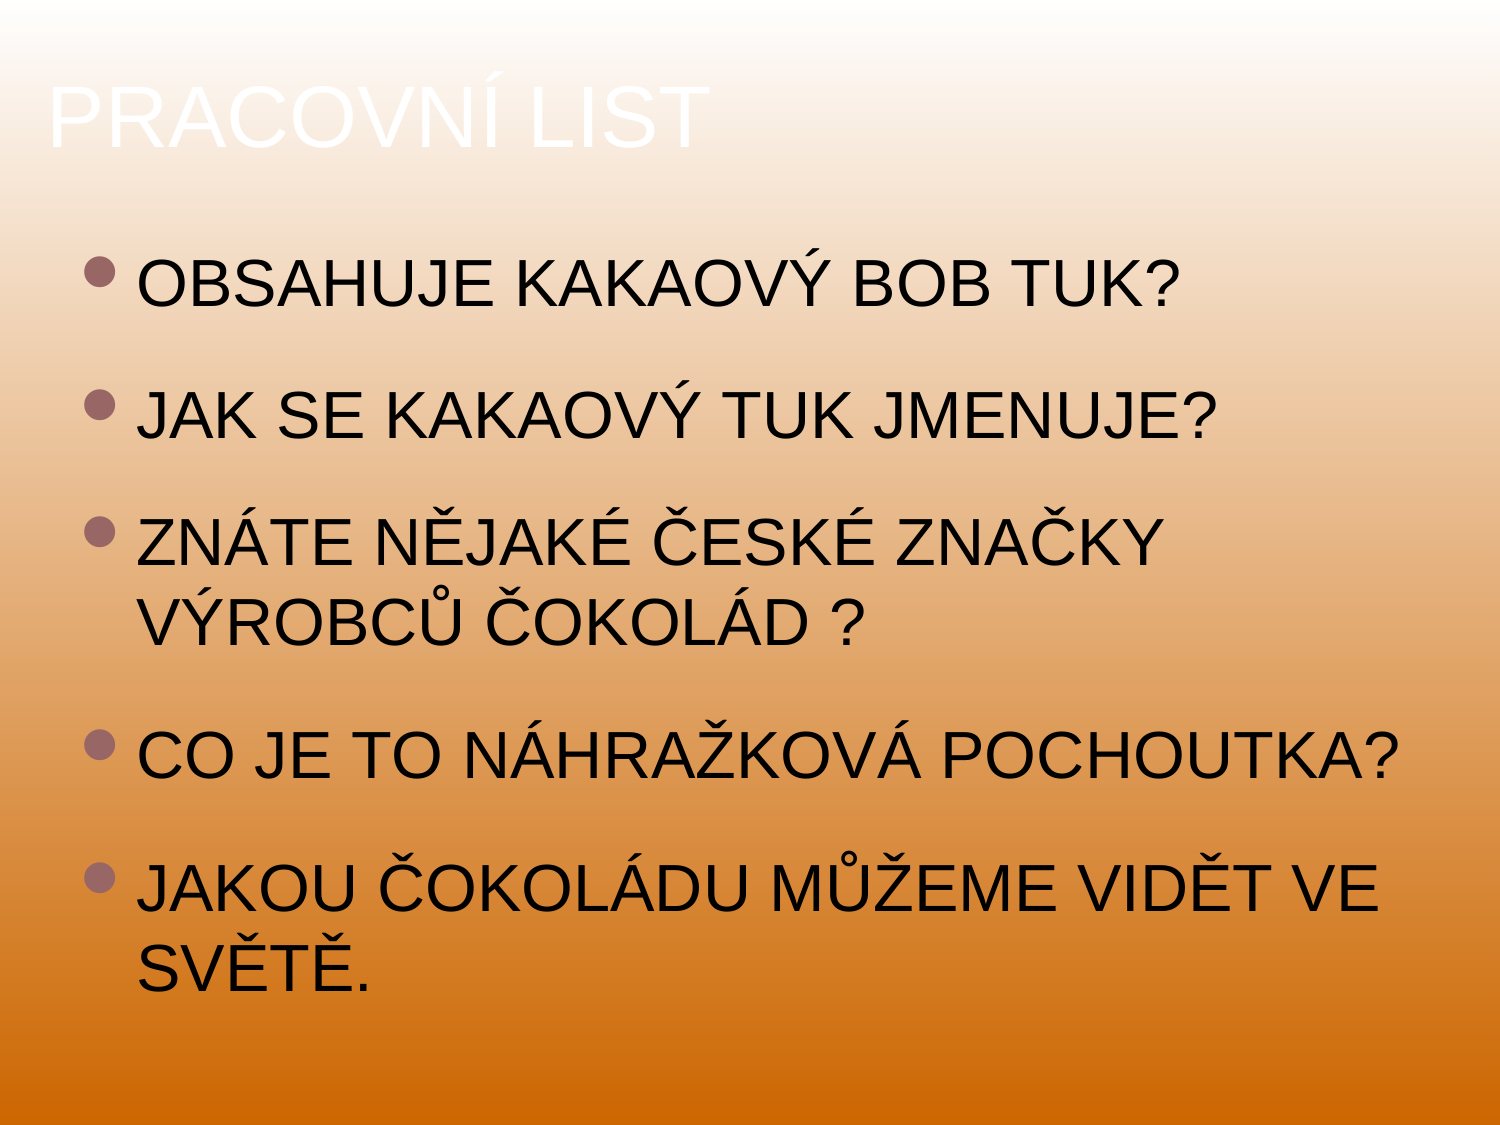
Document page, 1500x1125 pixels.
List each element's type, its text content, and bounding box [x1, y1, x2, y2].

title PRACOVNÍ LIST [31, 37, 1347, 188]
list OBSAHUJE KAKAOVÝ BOB TUK? JAK SE KAKAOVÝ TUK JMENUJE? ZNÁTE NĚJAKÉ ČESKÉ ZNAČKY VÝROBCŮ ČOKOLÁD ? CO JE TO NÁHRAŽKOVÁ POCHOUTKA? JAKOU ČOKOLÁDU MŮŽEME VIDĚT VE SVĚTĚ. [64, 231, 1471, 1083]
